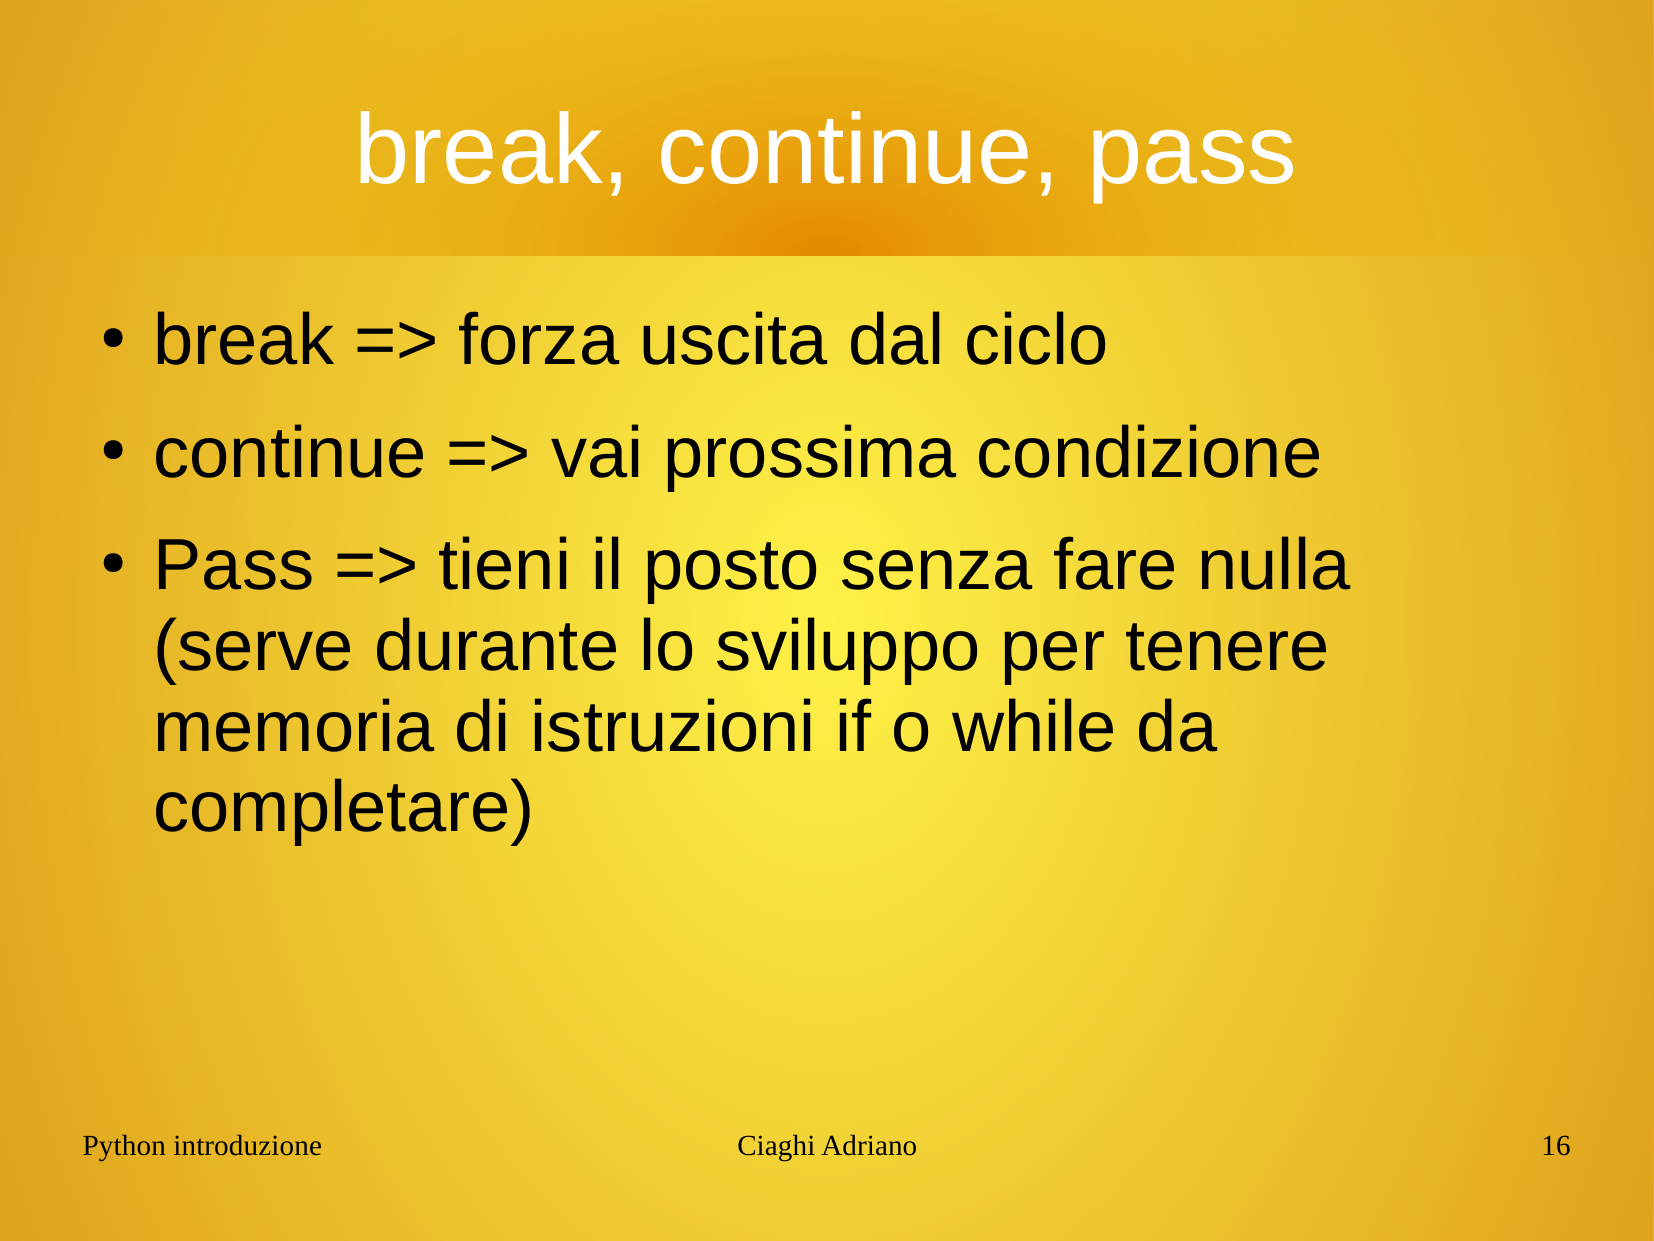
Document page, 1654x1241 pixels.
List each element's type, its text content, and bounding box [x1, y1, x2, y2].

title break, continue, pass [82, 47, 1571, 252]
list break => forza uscita dal ciclo continue => vai prossima condizione Pass => tieni il posto senza fare nulla (serve durante lo sviluppo per tenere memoria di istruzioni if o while da completare) [82, 299, 1571, 1019]
